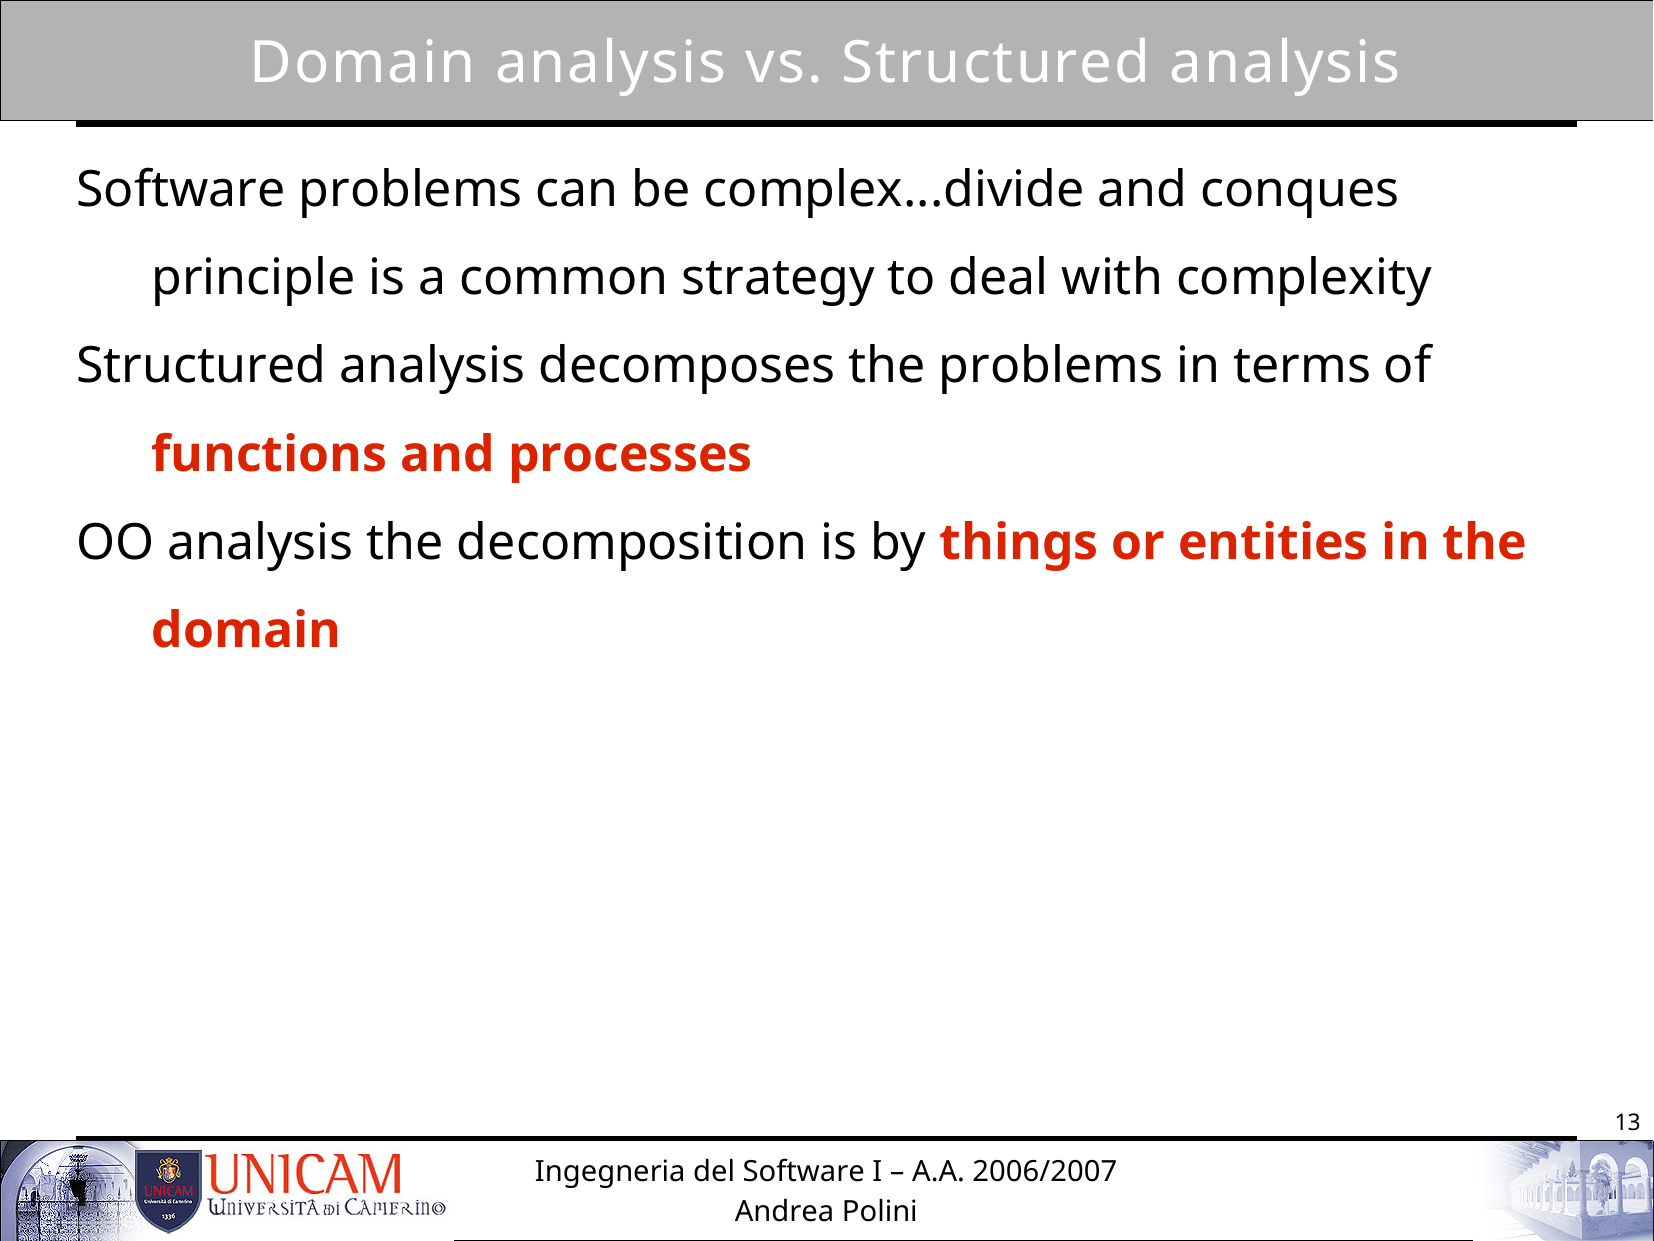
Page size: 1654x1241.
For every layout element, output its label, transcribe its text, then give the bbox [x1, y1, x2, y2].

picture [1473, 1141, 1654, 1241]
title Domain analysis vs. Structured analysis [0, 0, 1653, 121]
list Software problems can be complex...divide and conques principle is a common strategy to deal with complexity Structured analysis decomposes the problems in terms of functions and processes OO analysis the decomposition is by things or entities in the domain [76, 152, 1577, 671]
picture [0, 1141, 454, 1241]
